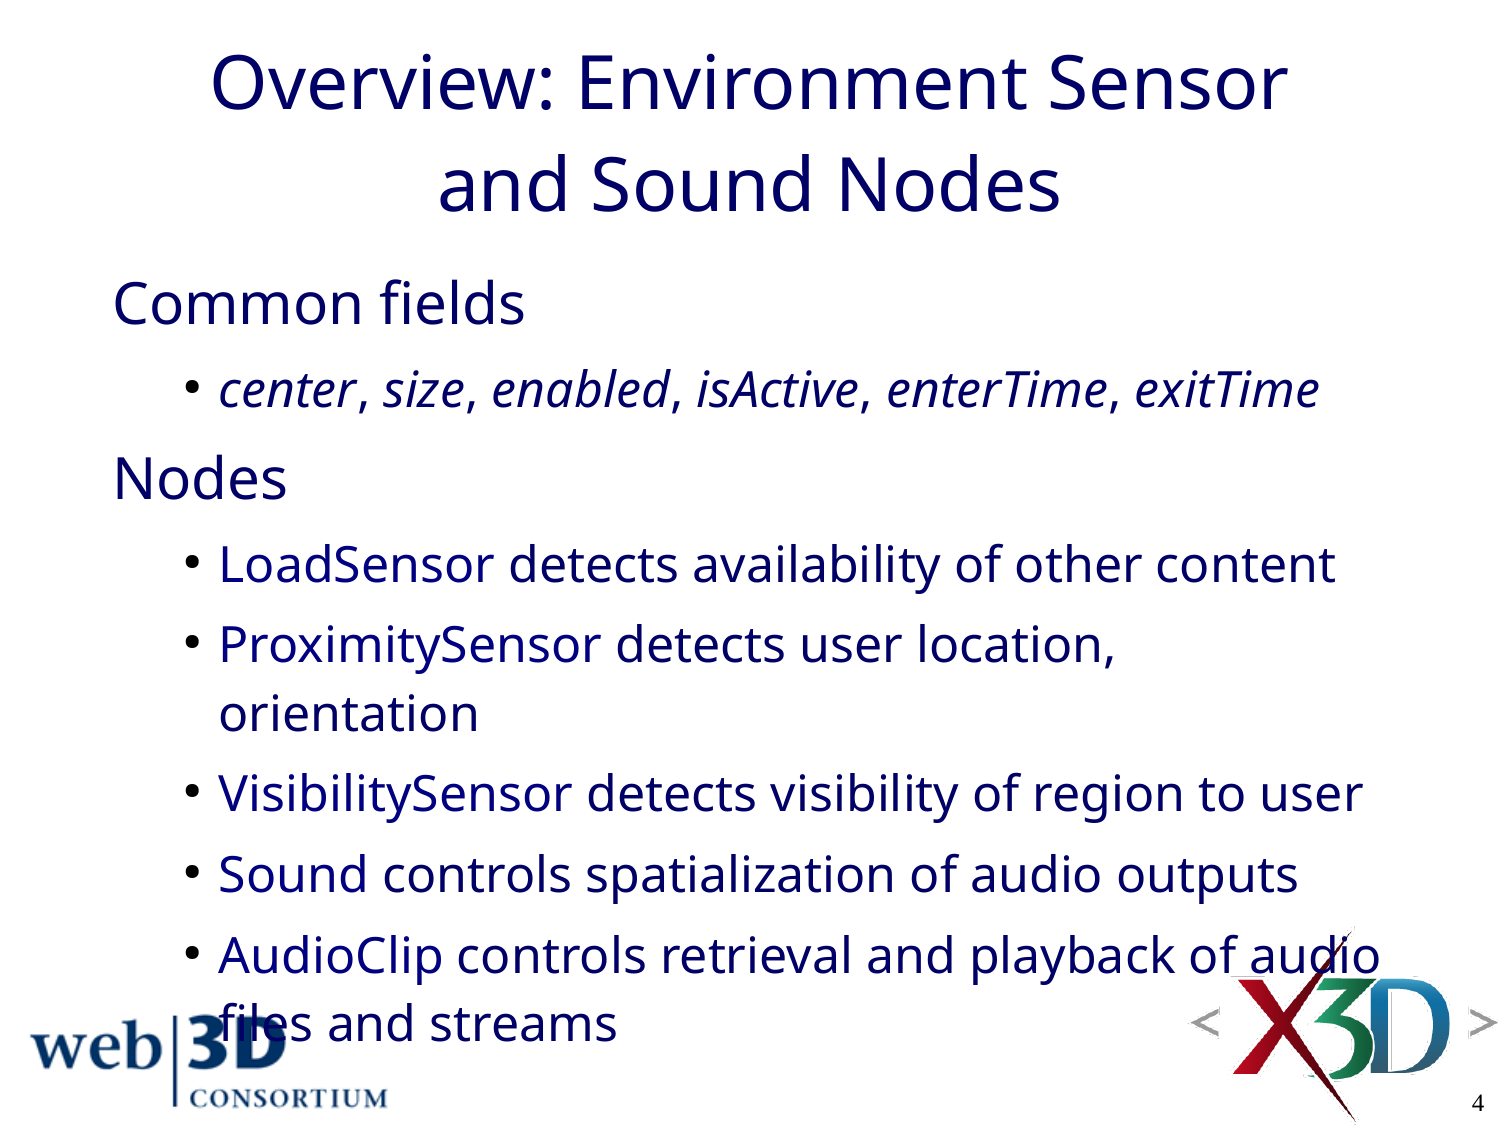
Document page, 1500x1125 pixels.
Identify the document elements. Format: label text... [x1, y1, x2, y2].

list Common fields center, size, enabled, isActive, enterTime, exitTime Nodes LoadSensor detects availability of other content ProximitySensor detects user location, orientation VisibilitySensor detects visibility of region to user Sound controls spatialization of audio outputs AudioClip controls retrieval and playback of audio files and streams [112, 262, 1388, 986]
picture [1187, 926, 1500, 1125]
picture [12, 998, 413, 1118]
title Overview: Environment Sensor and Sound Nodes [112, 37, 1388, 226]
